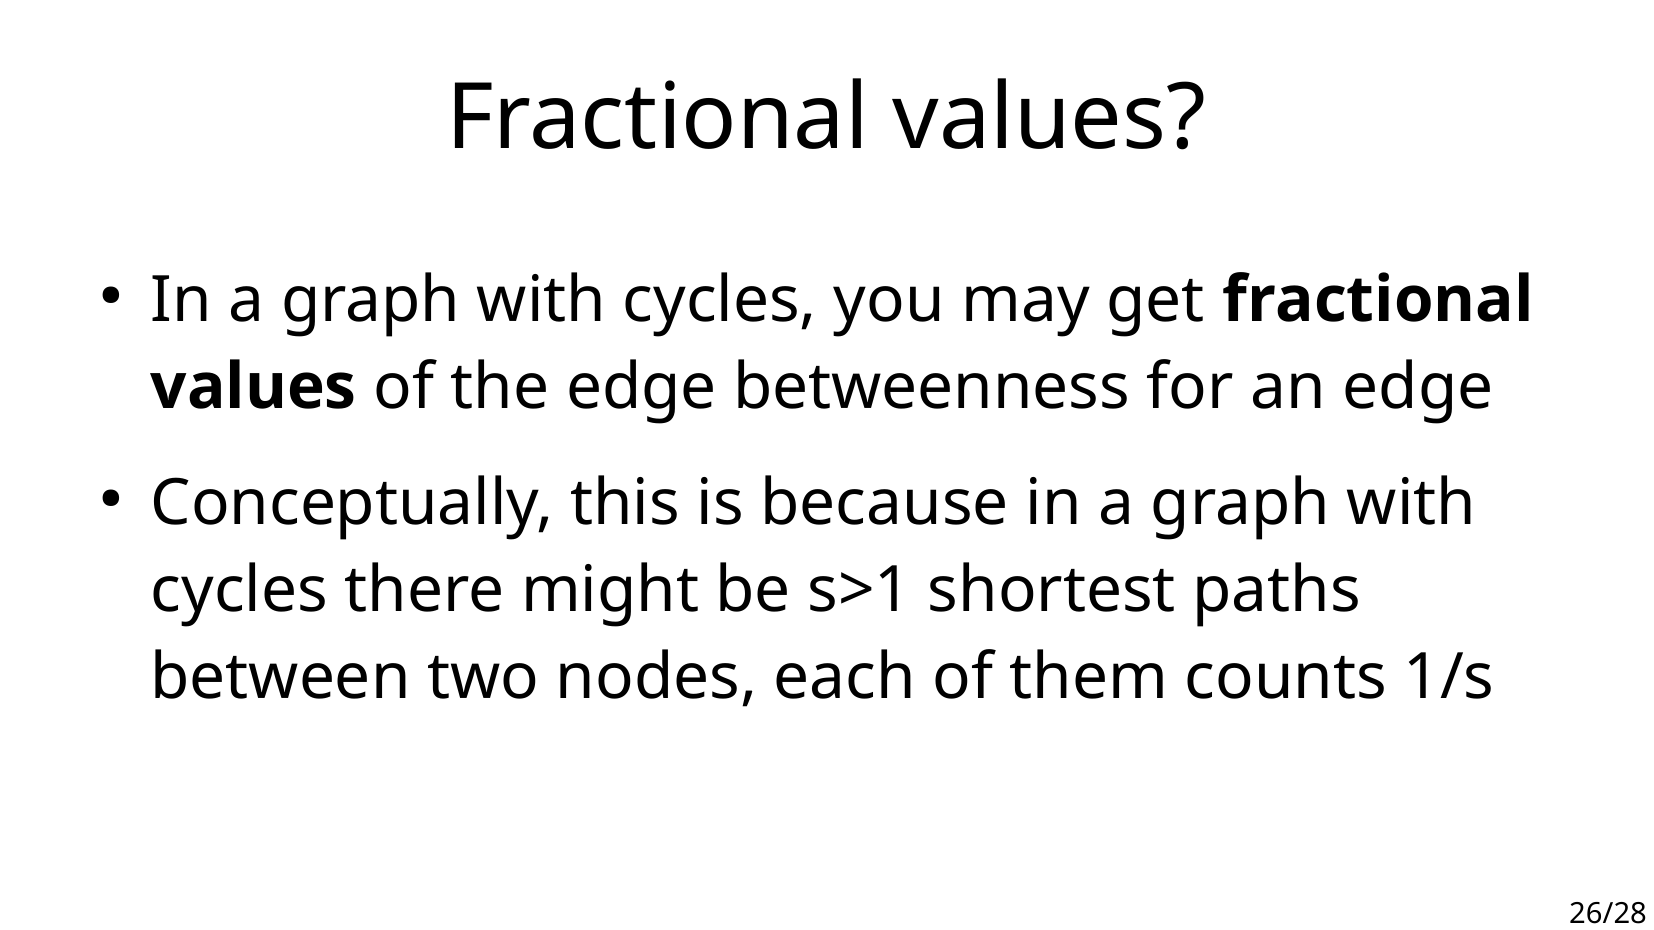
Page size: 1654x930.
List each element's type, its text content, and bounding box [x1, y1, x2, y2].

list In a graph with cycles, you may get fractional values of the edge betweenness for an edge Conceptually, this is because in a graph with cycles there might be s>1 shortest paths between two nodes, each of them counts 1/s [82, 252, 1571, 793]
title Fractional values? [82, 1, 1571, 225]
